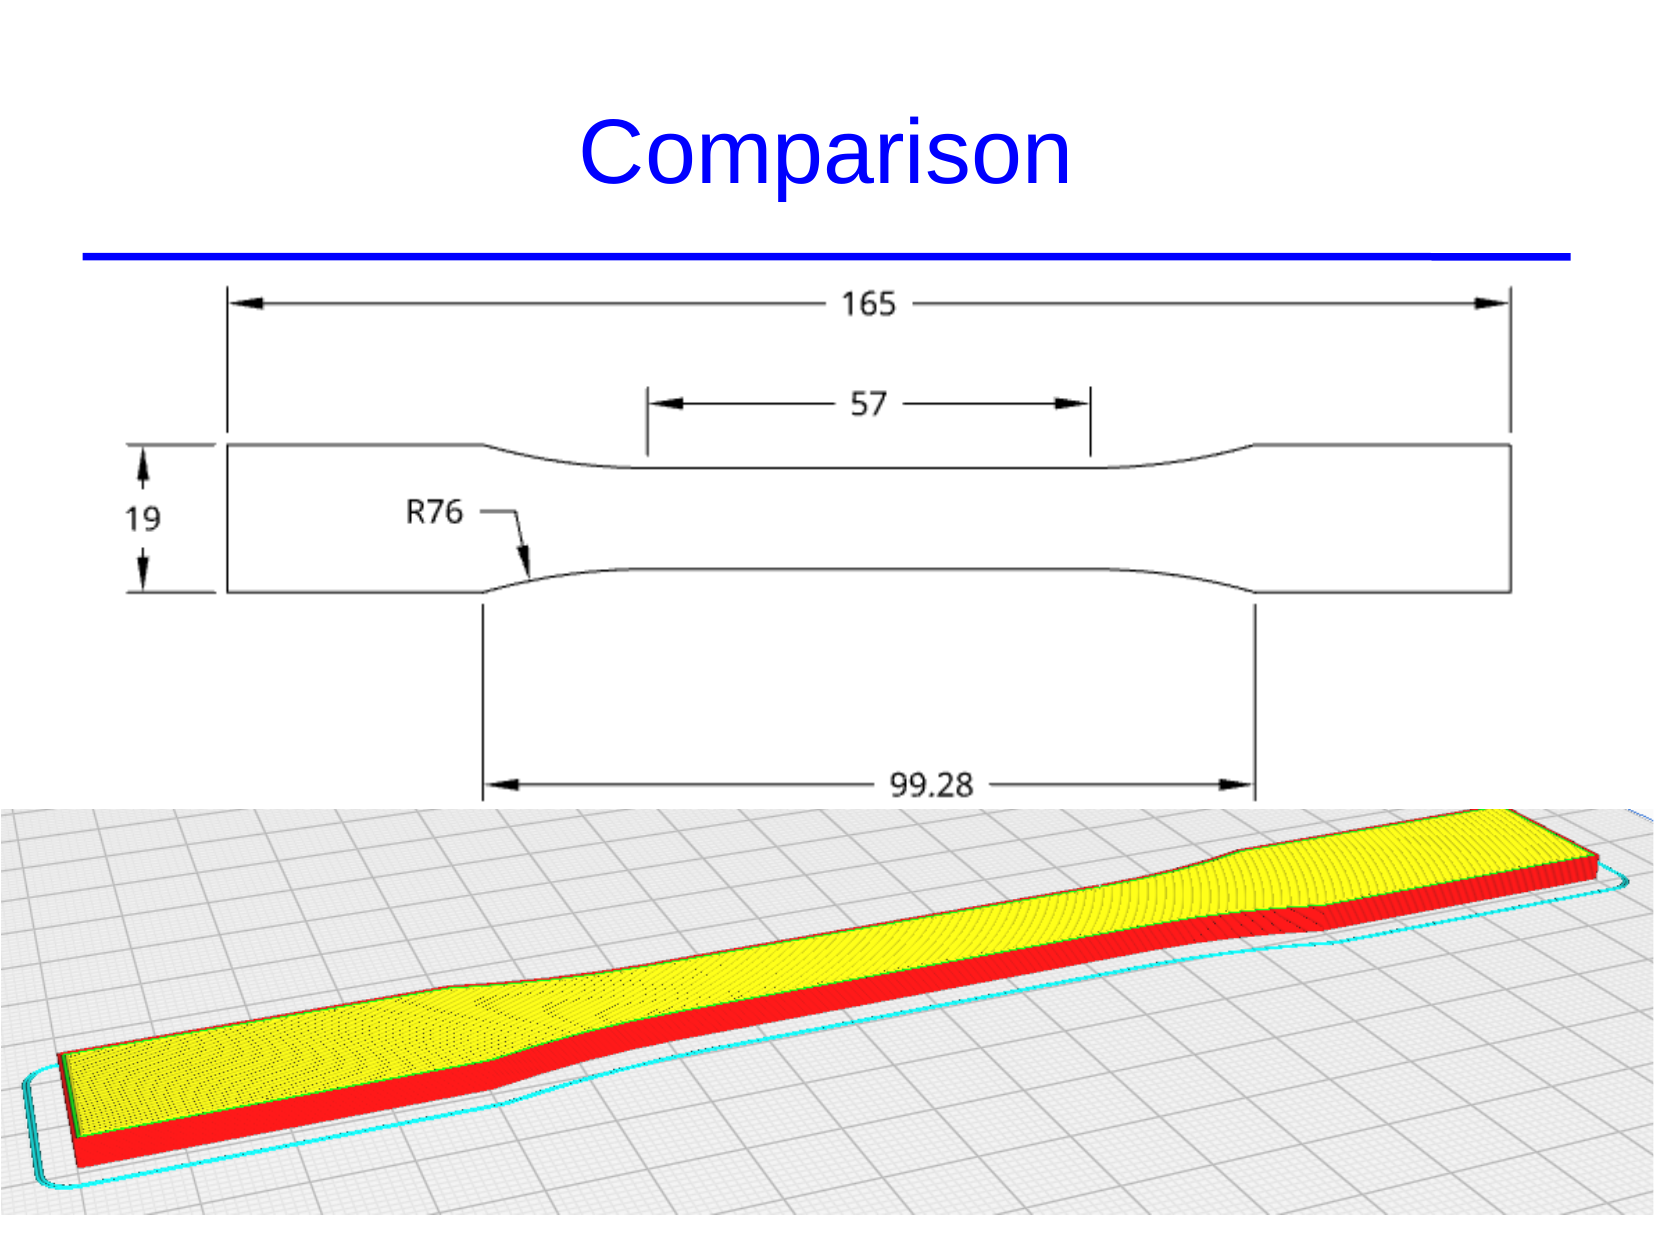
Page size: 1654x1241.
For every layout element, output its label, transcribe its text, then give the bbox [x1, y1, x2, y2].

title Comparison [82, 49, 1571, 256]
picture [1, 270, 1654, 1216]
